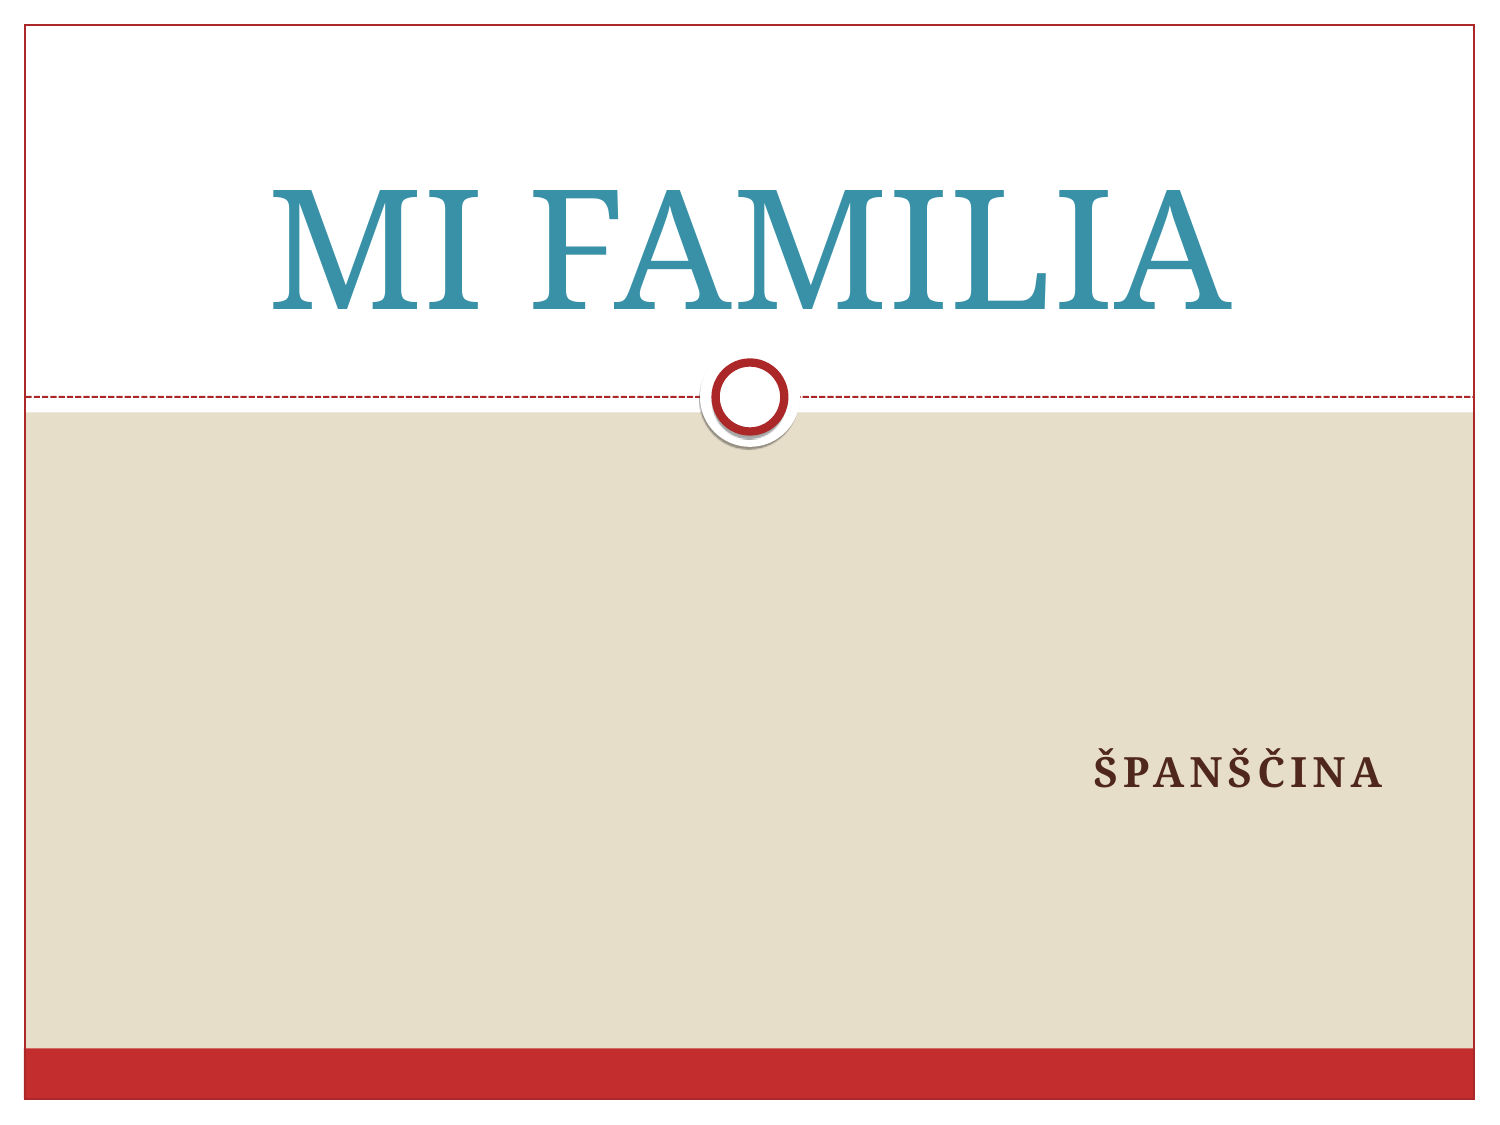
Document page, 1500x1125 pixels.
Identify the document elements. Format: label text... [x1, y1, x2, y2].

subtitle Španščina [363, 550, 1414, 839]
title MI FAMILIA [112, 62, 1388, 350]
